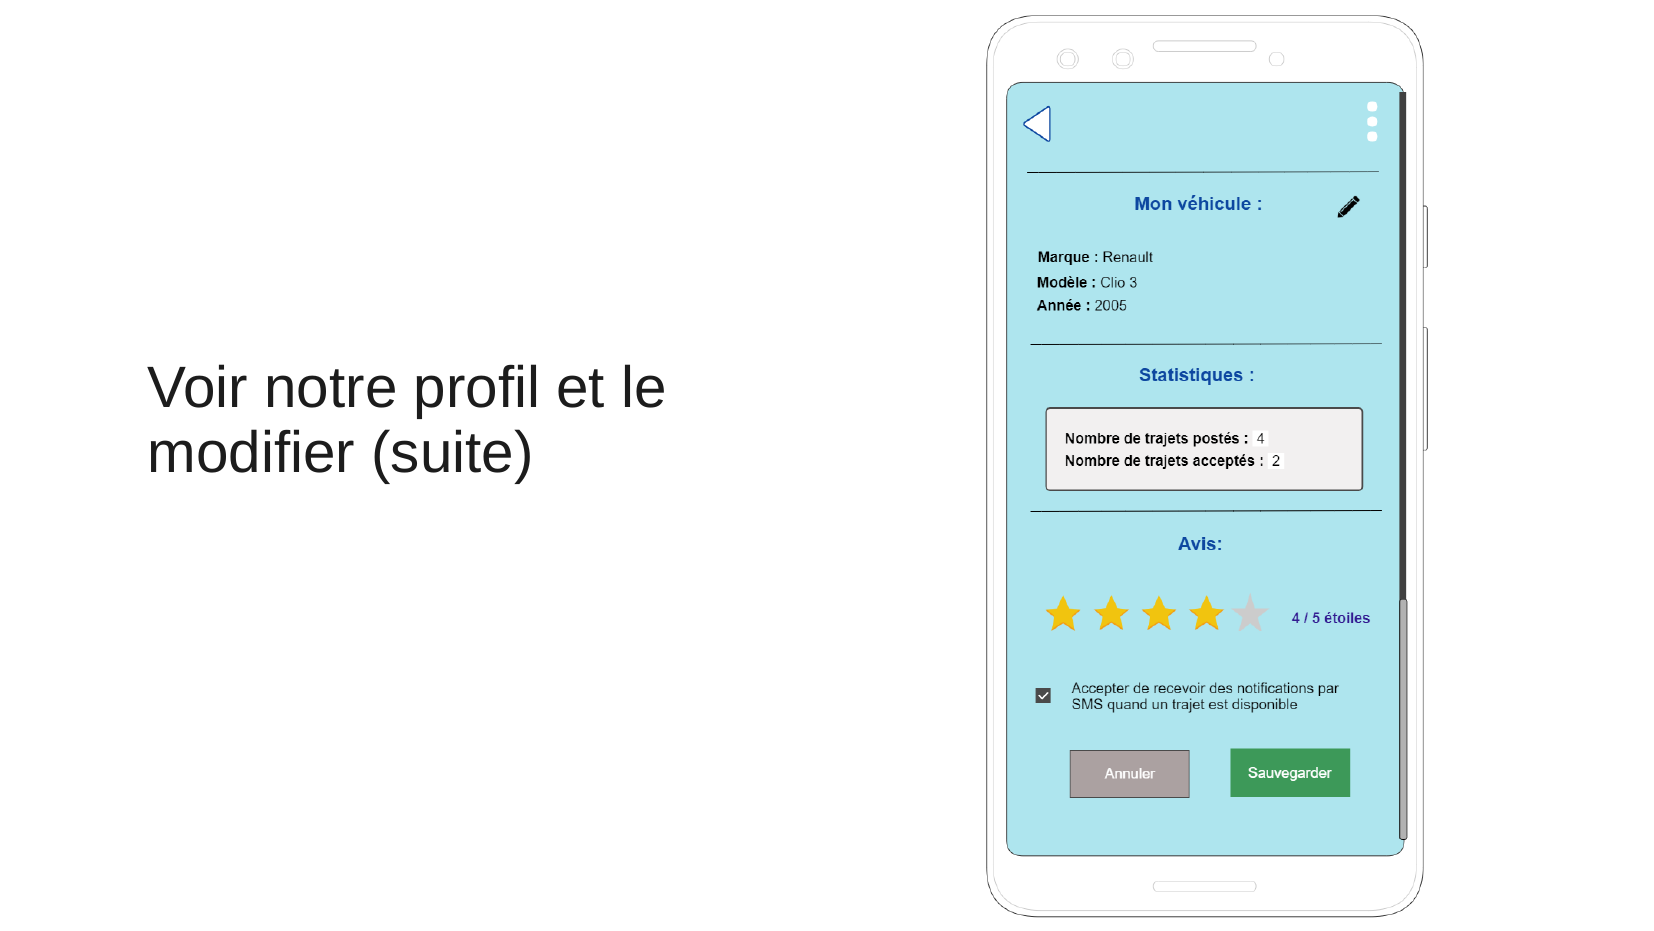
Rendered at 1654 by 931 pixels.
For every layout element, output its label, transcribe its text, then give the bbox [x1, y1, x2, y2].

picture [974, 0, 1443, 931]
list Voir notre profil et le modifier (suite) [147, 354, 745, 492]
